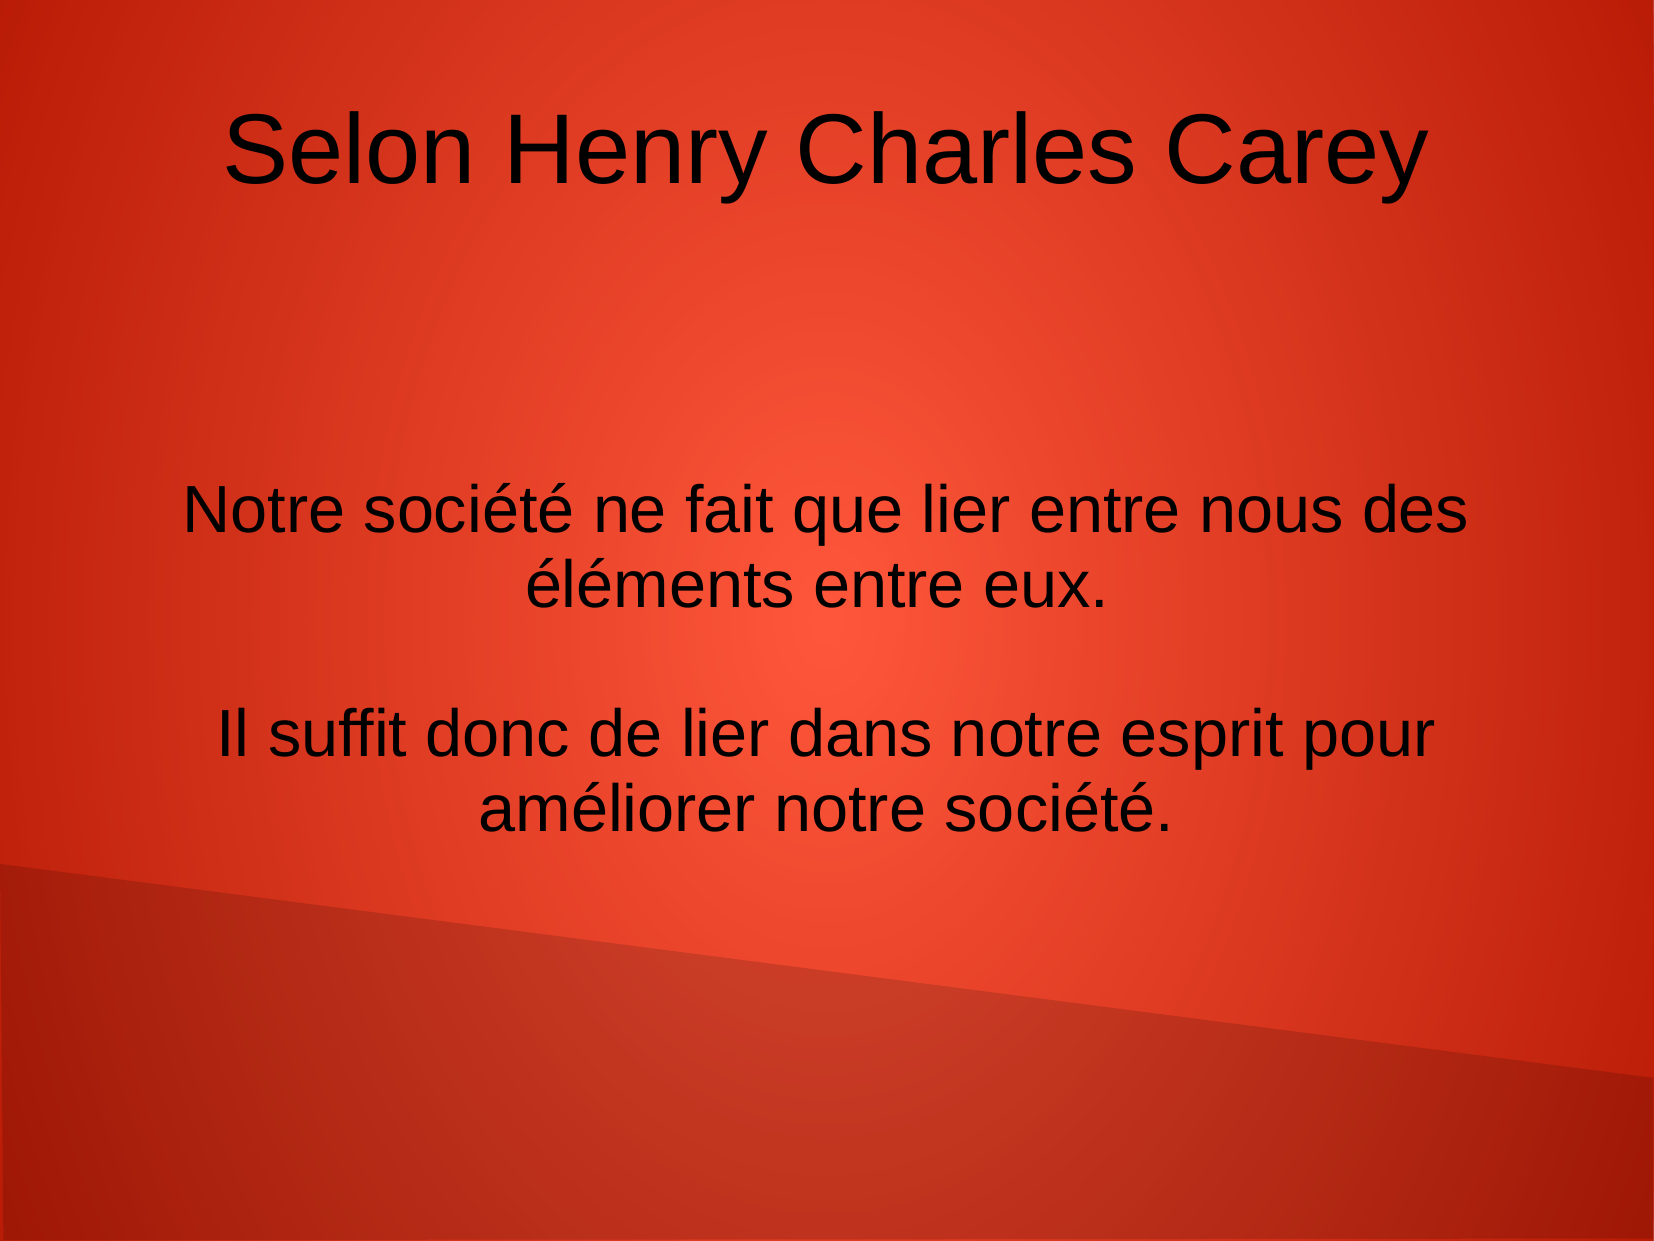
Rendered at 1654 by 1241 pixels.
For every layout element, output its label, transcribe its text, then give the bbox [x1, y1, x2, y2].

subtitle Notre société ne fait que lier entre nous des éléments entre eux. Il suffit donc de lier dans notre esprit pour améliorer notre société. [82, 299, 1571, 1019]
title Selon Henry Charles Carey [82, 47, 1571, 252]
